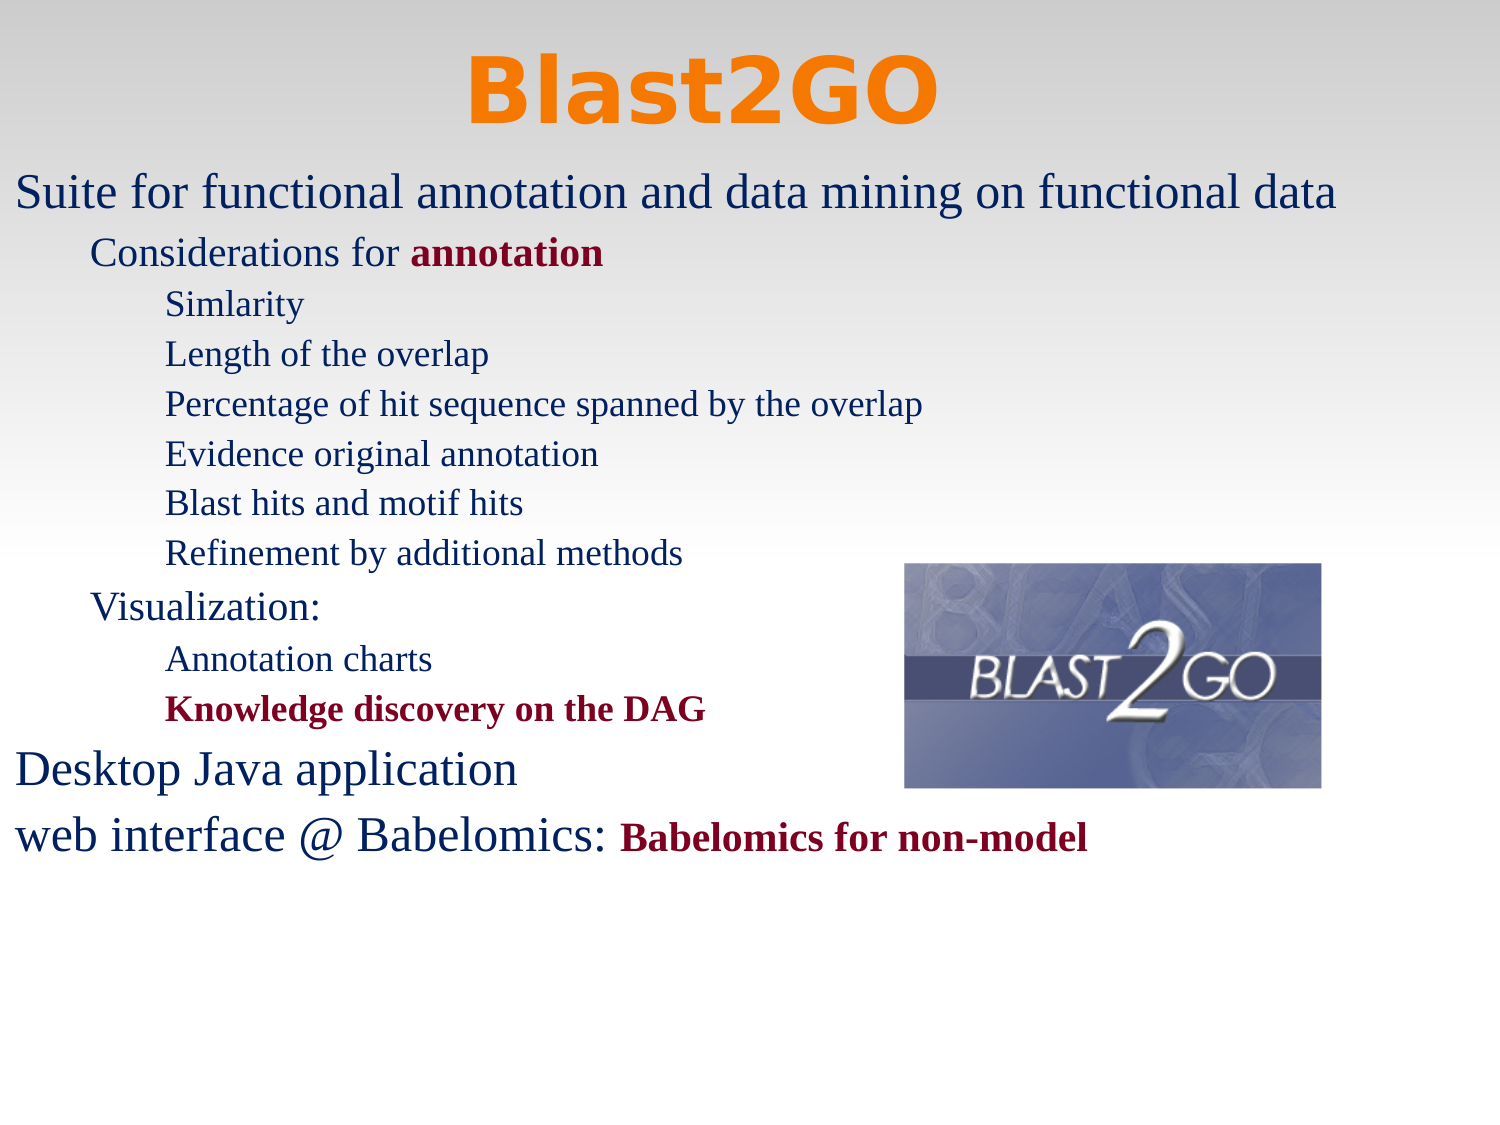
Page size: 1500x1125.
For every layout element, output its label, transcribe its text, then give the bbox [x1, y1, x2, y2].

picture [903, 562, 1323, 790]
title Blast2GO [35, 0, 1370, 160]
list Suite for functional annotation and data mining on functional data Considerations for annotation Simlarity Length of the overlap Percentage of hit sequence spanned by the overlap Evidence original annotation Blast hits and motif hits Refinement by additional methods Visualization: Annotation charts Knowledge discovery on the DAG Desktop Java application web interface @ Babelomics: Babelomics for non-model [0, 160, 1500, 1022]
